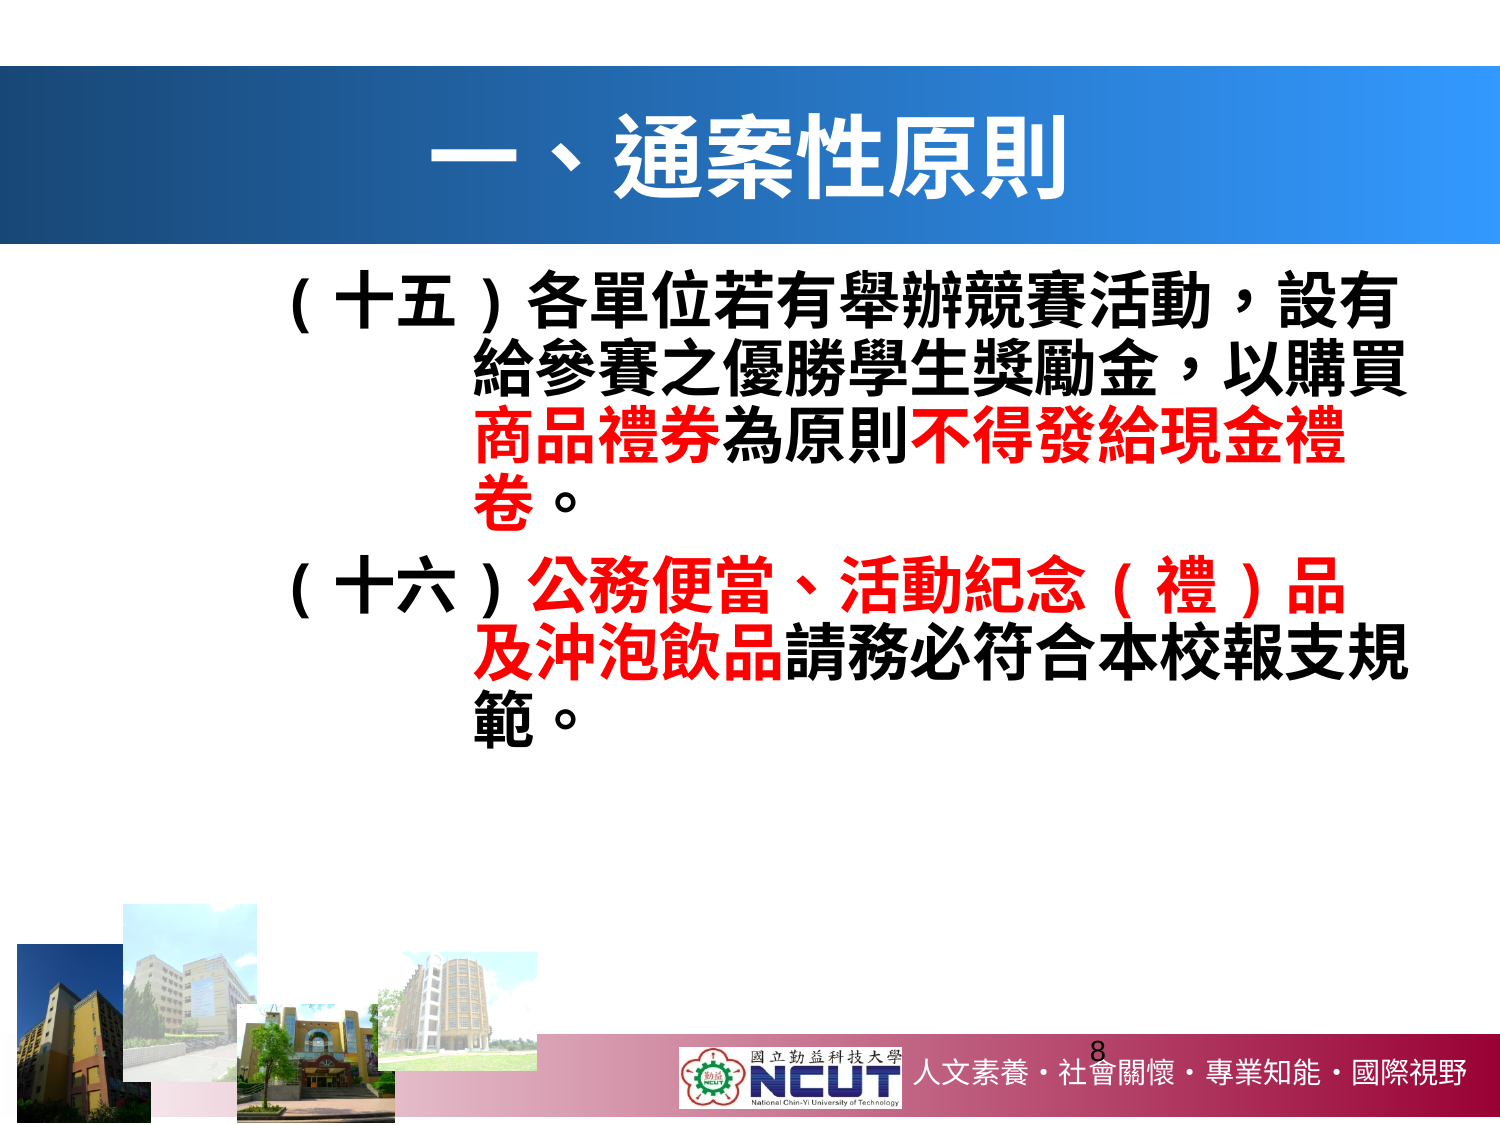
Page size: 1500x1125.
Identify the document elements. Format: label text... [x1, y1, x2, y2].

list (十五)各單位若有舉辦競賽活動，設有給參賽之優勝學生獎勵金，以購買商品禮券為原則不得發給現金禮卷。 (十六)公務便當、活動紀念(禮)品及沖泡飲品請務必符合本校報支規範。 [75, 262, 1426, 1005]
text_box [1074, 1024, 1426, 1103]
title 一、通案性原則 [0, 66, 1500, 244]
